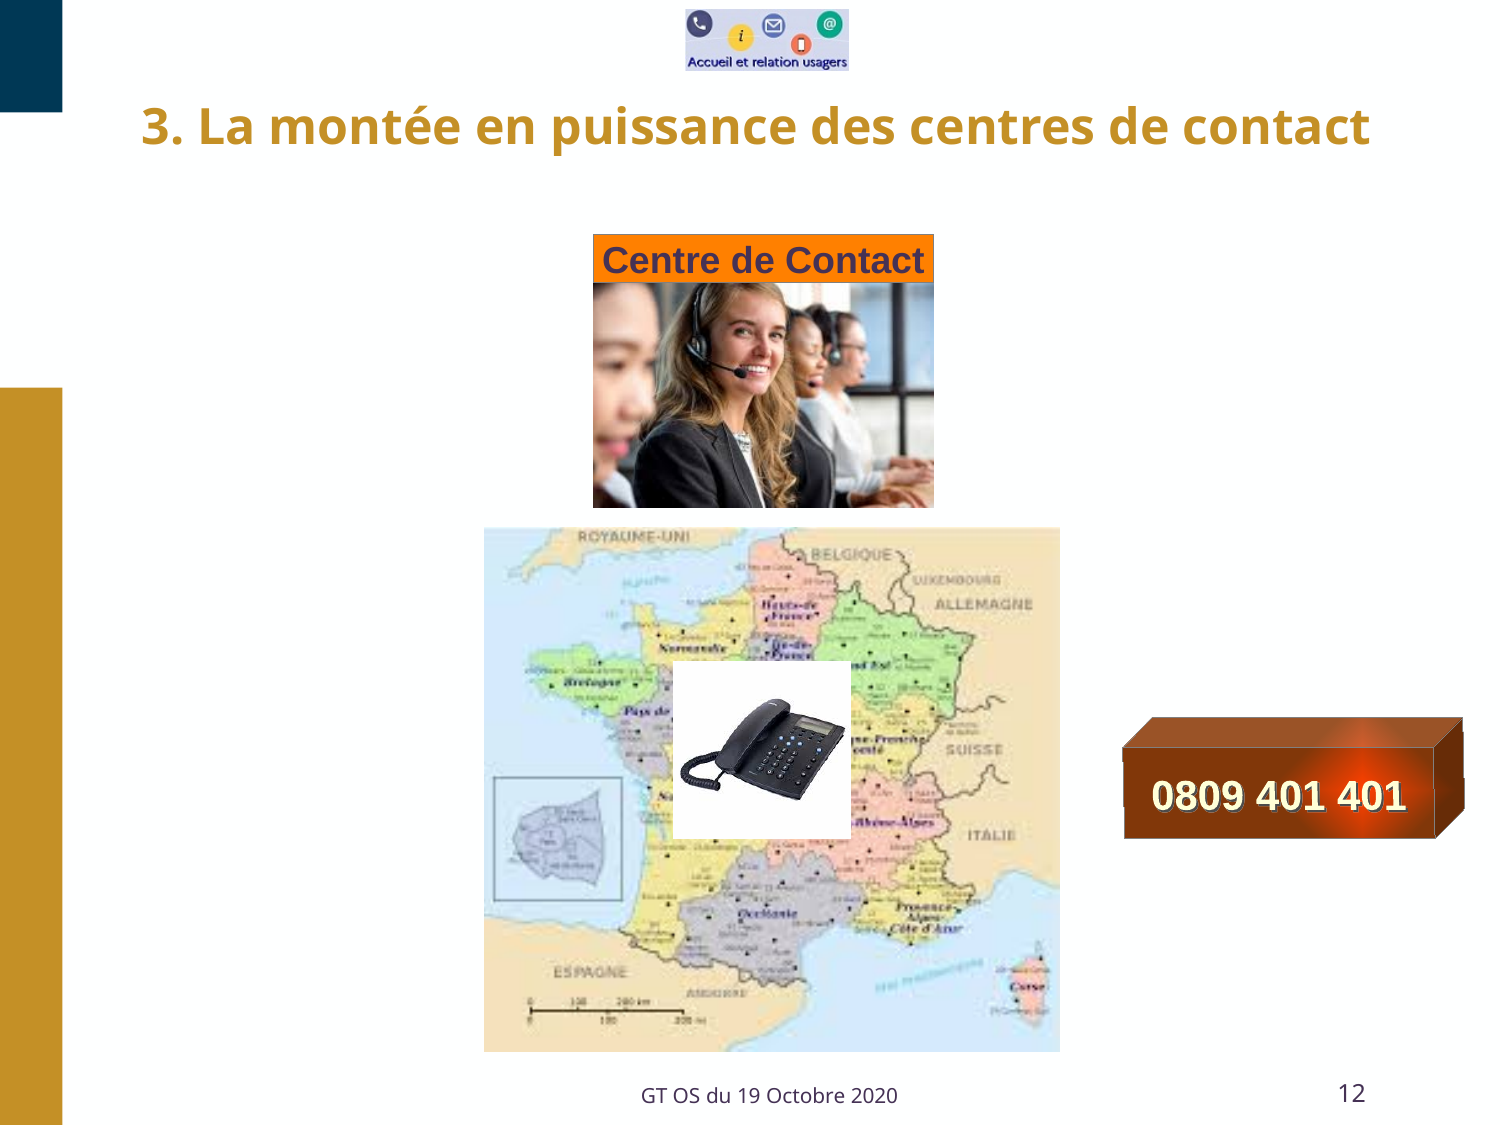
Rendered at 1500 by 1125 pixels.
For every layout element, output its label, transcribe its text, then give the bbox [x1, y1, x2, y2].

picture [484, 527, 1060, 1052]
text_box 0809 401 401 [1122, 748, 1435, 839]
picture [685, 9, 849, 70]
title 3. La montée en puissance des centres de contact [141, 70, 1428, 185]
text_box Centre de Contact [593, 234, 934, 283]
picture [593, 283, 934, 508]
